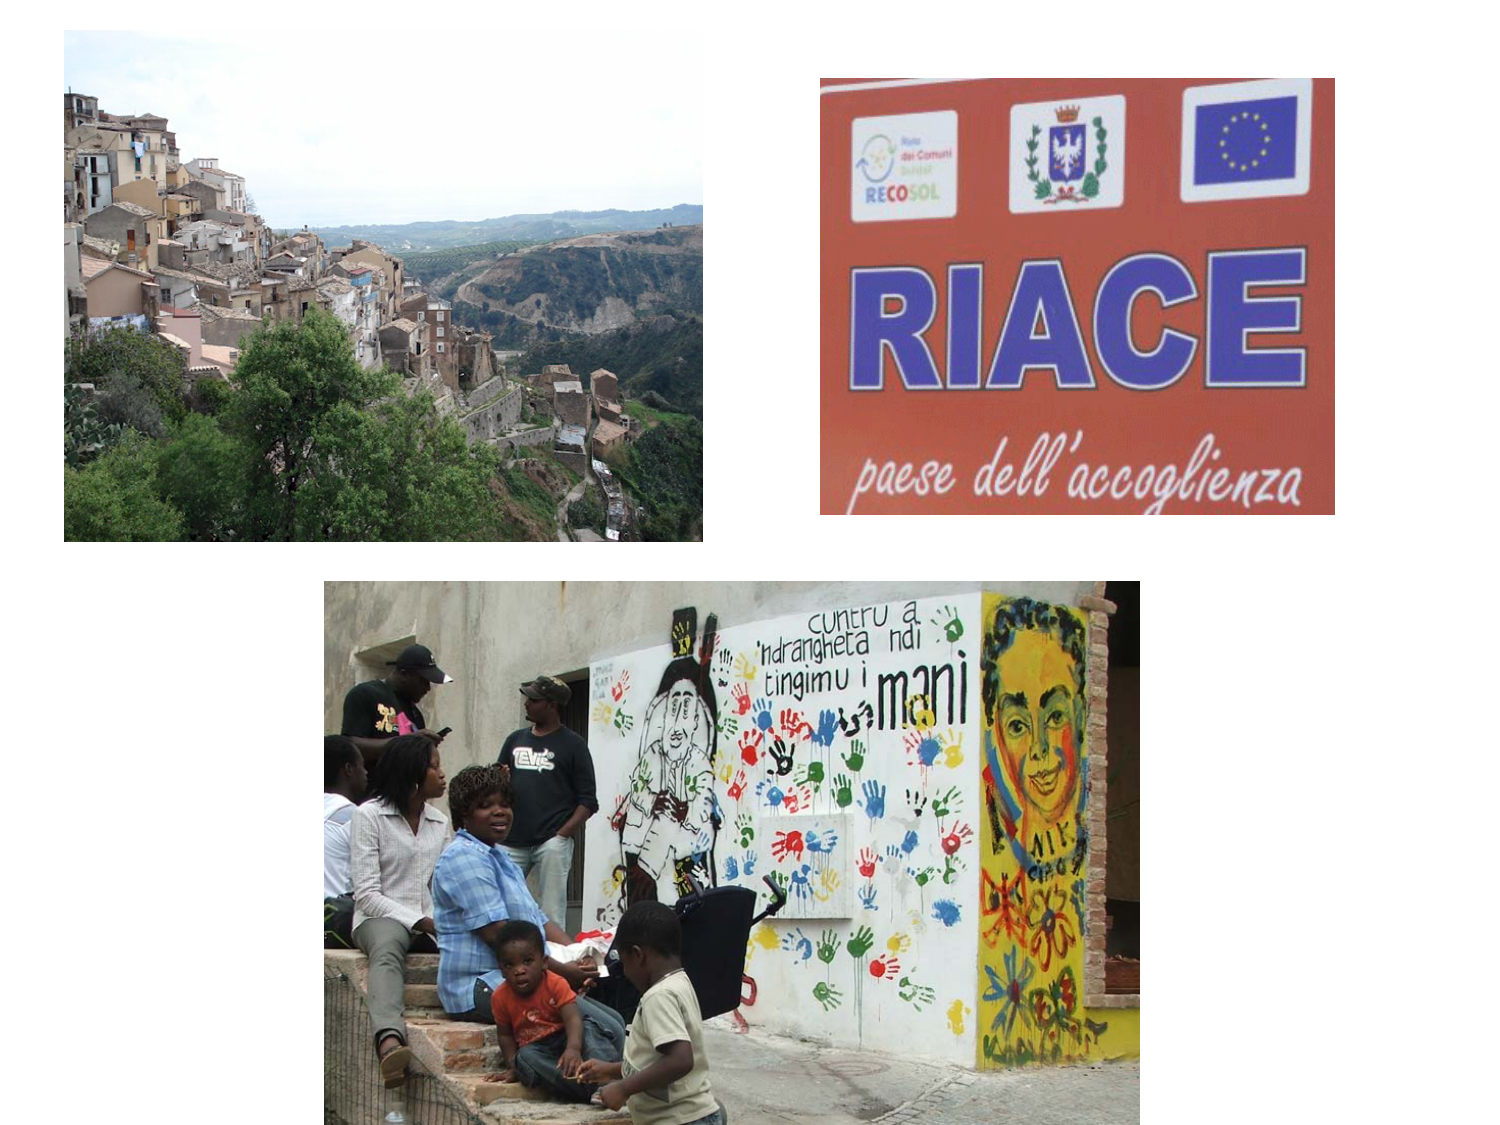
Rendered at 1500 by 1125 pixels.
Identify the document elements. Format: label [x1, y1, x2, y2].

picture [324, 581, 1140, 1125]
picture [64, 30, 703, 542]
picture [820, 78, 1335, 515]
